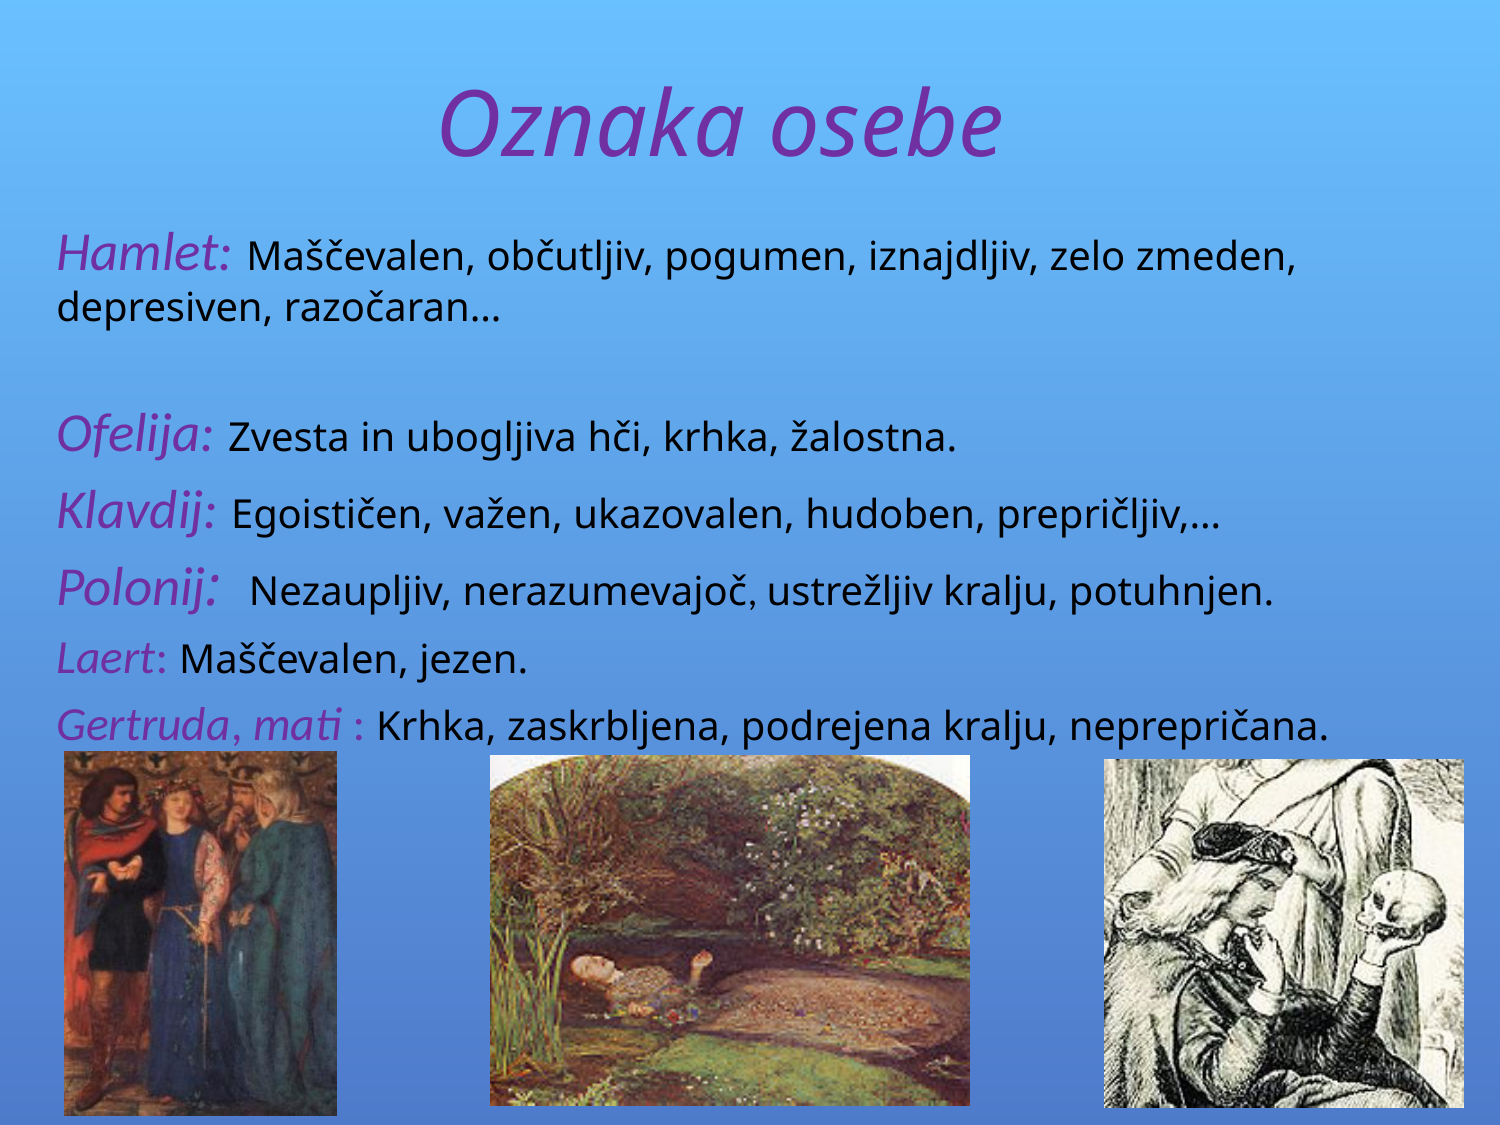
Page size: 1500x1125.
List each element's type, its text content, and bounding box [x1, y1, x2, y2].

picture [1104, 759, 1464, 1108]
title Oznaka osebe [88, 19, 1353, 208]
picture [64, 751, 337, 1116]
picture [490, 755, 970, 1106]
subtitle Hamlet: Maščevalen, občutljiv, pogumen, iznajdljiv, zelo zmeden, depresiven, razočaran… Ofelija: Zvesta in ubogljiva hči, krhka, žalostna. Klavdij: Egoističen, važen, ukazovalen, hudoben, prepričljiv,… Polonij: Nezaupljiv, nerazumevajoč, ustrežljiv kralju, potuhnjen. Laert: Maščevalen, jezen. Gertruda, mati : Krhka, zaskrbljena, podrejena kralju, neprepričana. [41, 208, 1477, 764]
